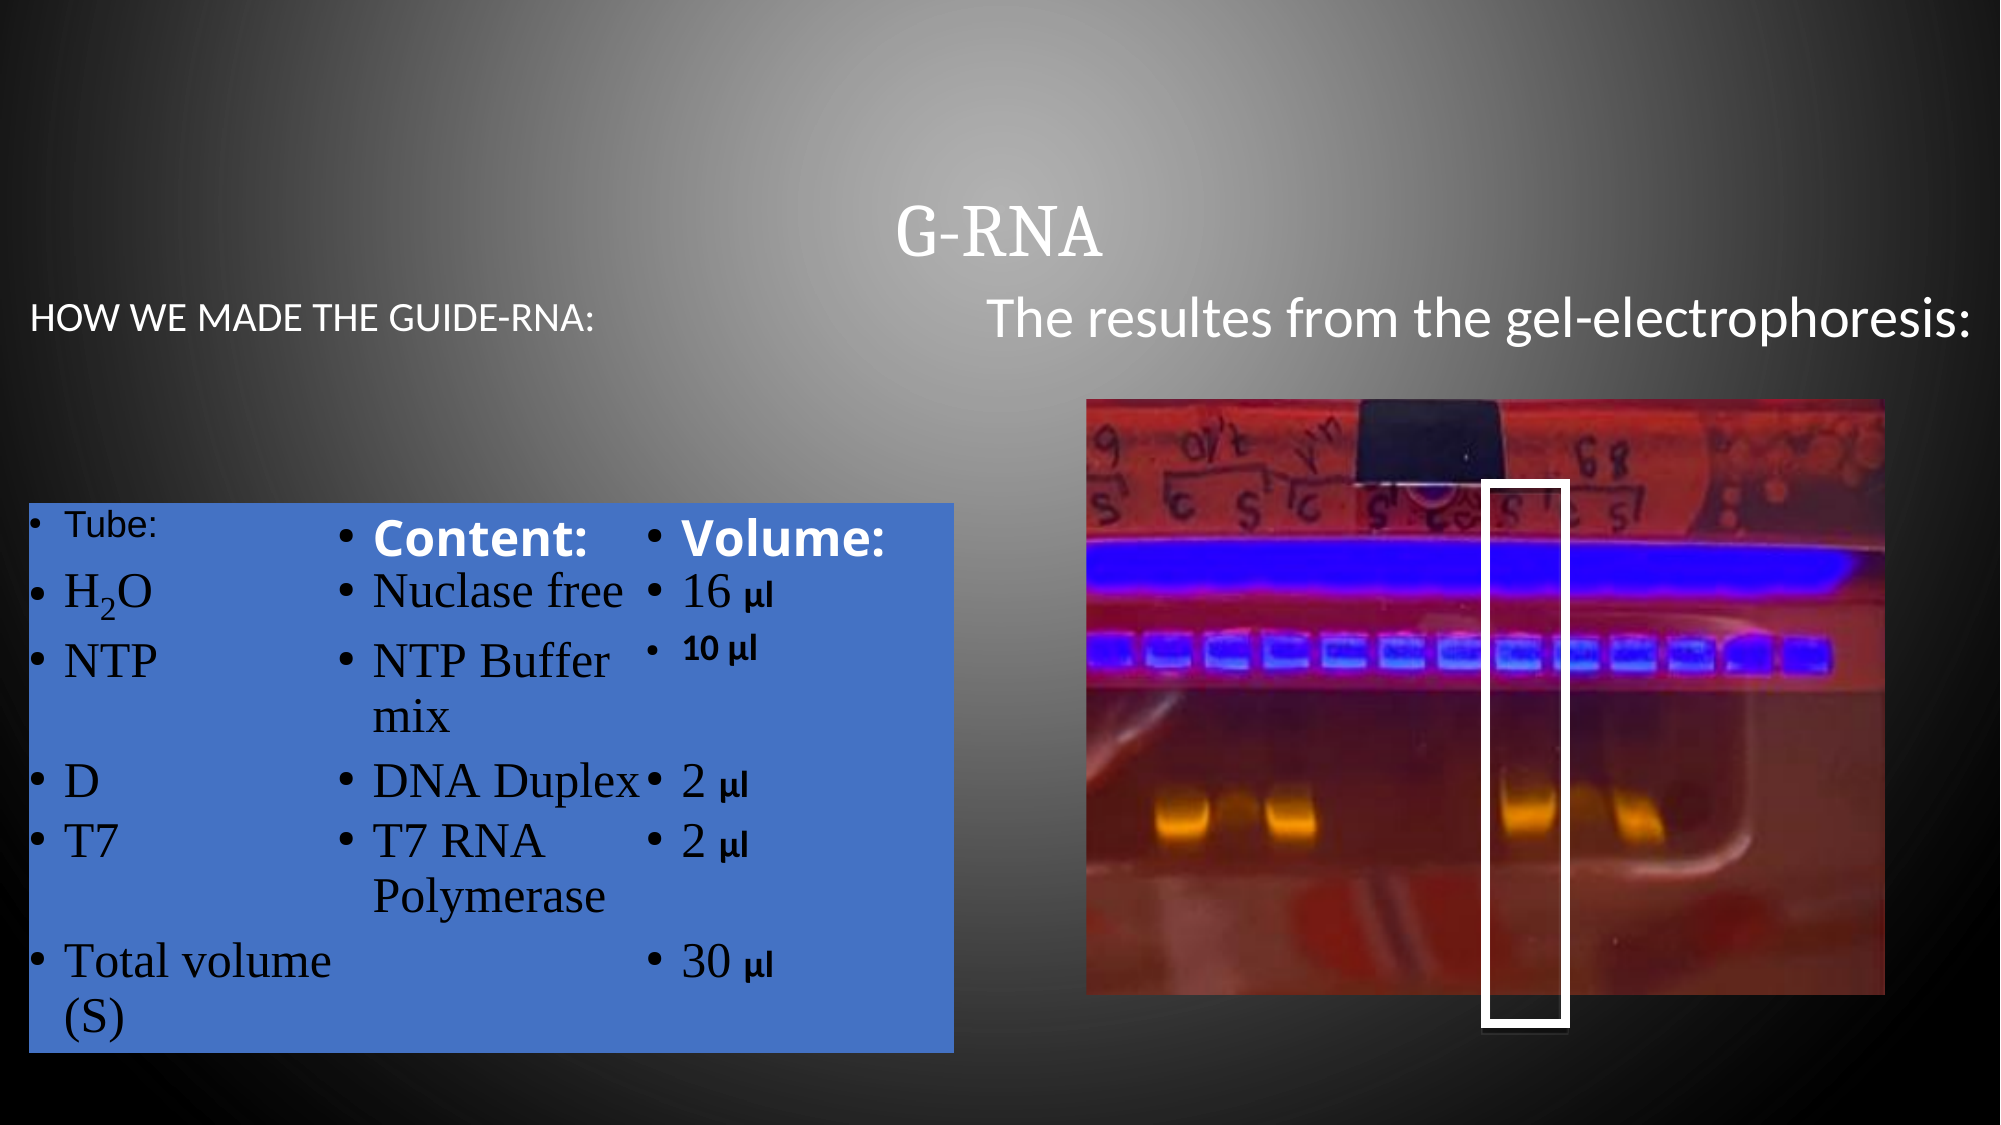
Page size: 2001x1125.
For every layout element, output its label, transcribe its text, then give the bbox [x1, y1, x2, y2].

text_box The resultes from the gel-electrophoresis: [971, 272, 2000, 358]
table_cell T7 RNA Polymerase [337, 813, 646, 933]
table_cell D [29, 753, 337, 813]
table_cell Total volume (S) [29, 933, 337, 1053]
table_cell H2O [29, 563, 337, 633]
table_cell 30 µl [646, 933, 954, 1053]
table_cell NTP [29, 633, 337, 753]
table_cell Nuclase free [337, 563, 646, 633]
picture [1490, 488, 1561, 995]
title g-RNA [149, 101, 1851, 364]
table_cell T7 [29, 813, 337, 933]
table_header Volume: [646, 503, 954, 563]
table_cell 10 µl [646, 633, 954, 753]
table_cell 2 µl [646, 813, 954, 933]
table_header Content: [337, 503, 646, 563]
table_cell DNA Duplex [337, 753, 646, 813]
table_cell NTP Buffer mix [337, 633, 646, 753]
list How we made the guide-RNA: [14, 272, 834, 395]
table_cell 2 µl [646, 753, 954, 813]
picture [1086, 399, 1885, 995]
table_header Tube: [29, 503, 337, 563]
table_cell 16 µl [646, 563, 954, 633]
table_cell [337, 933, 646, 1053]
